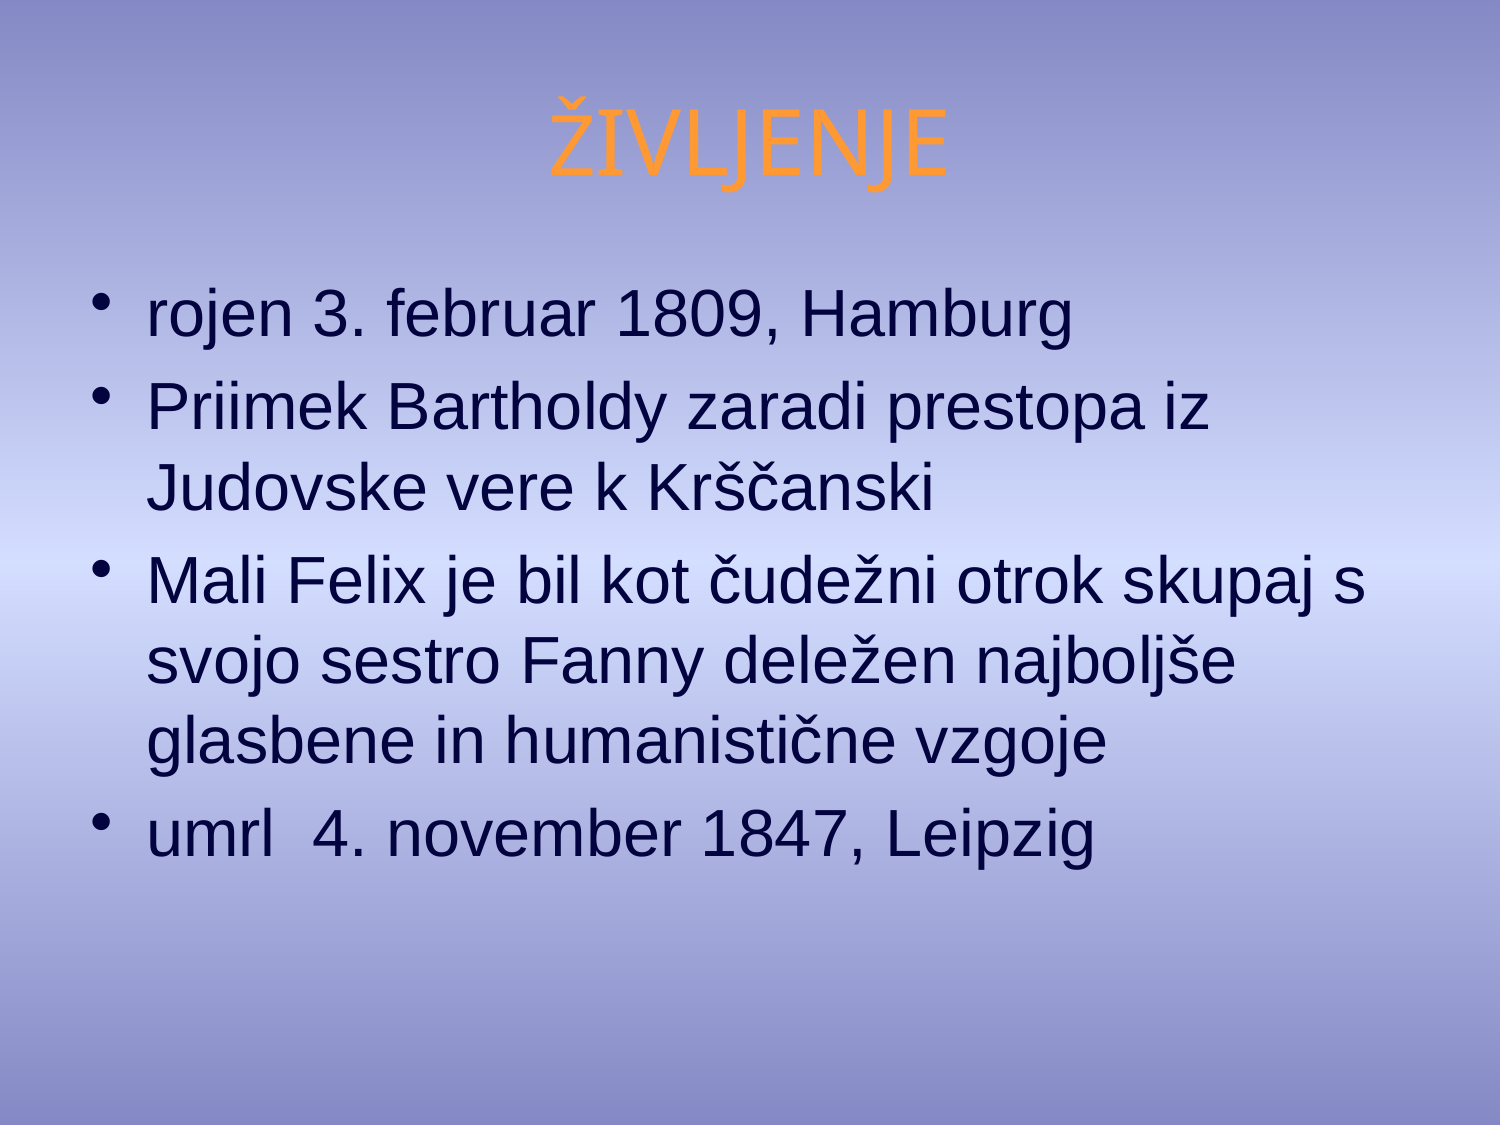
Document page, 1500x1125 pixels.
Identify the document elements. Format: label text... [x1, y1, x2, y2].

title ŽIVLJENJE [75, 45, 1425, 233]
list rojen 3. februar 1809, Hamburg Priimek Bartholdy zaradi prestopa iz Judovske vere k Krščanski Mali Felix je bil kot čudežni otrok skupaj s svojo sestro Fanny deležen najboljše glasbene in humanistične vzgoje umrl 4. november 1847, Leipzig [75, 262, 1425, 1005]
